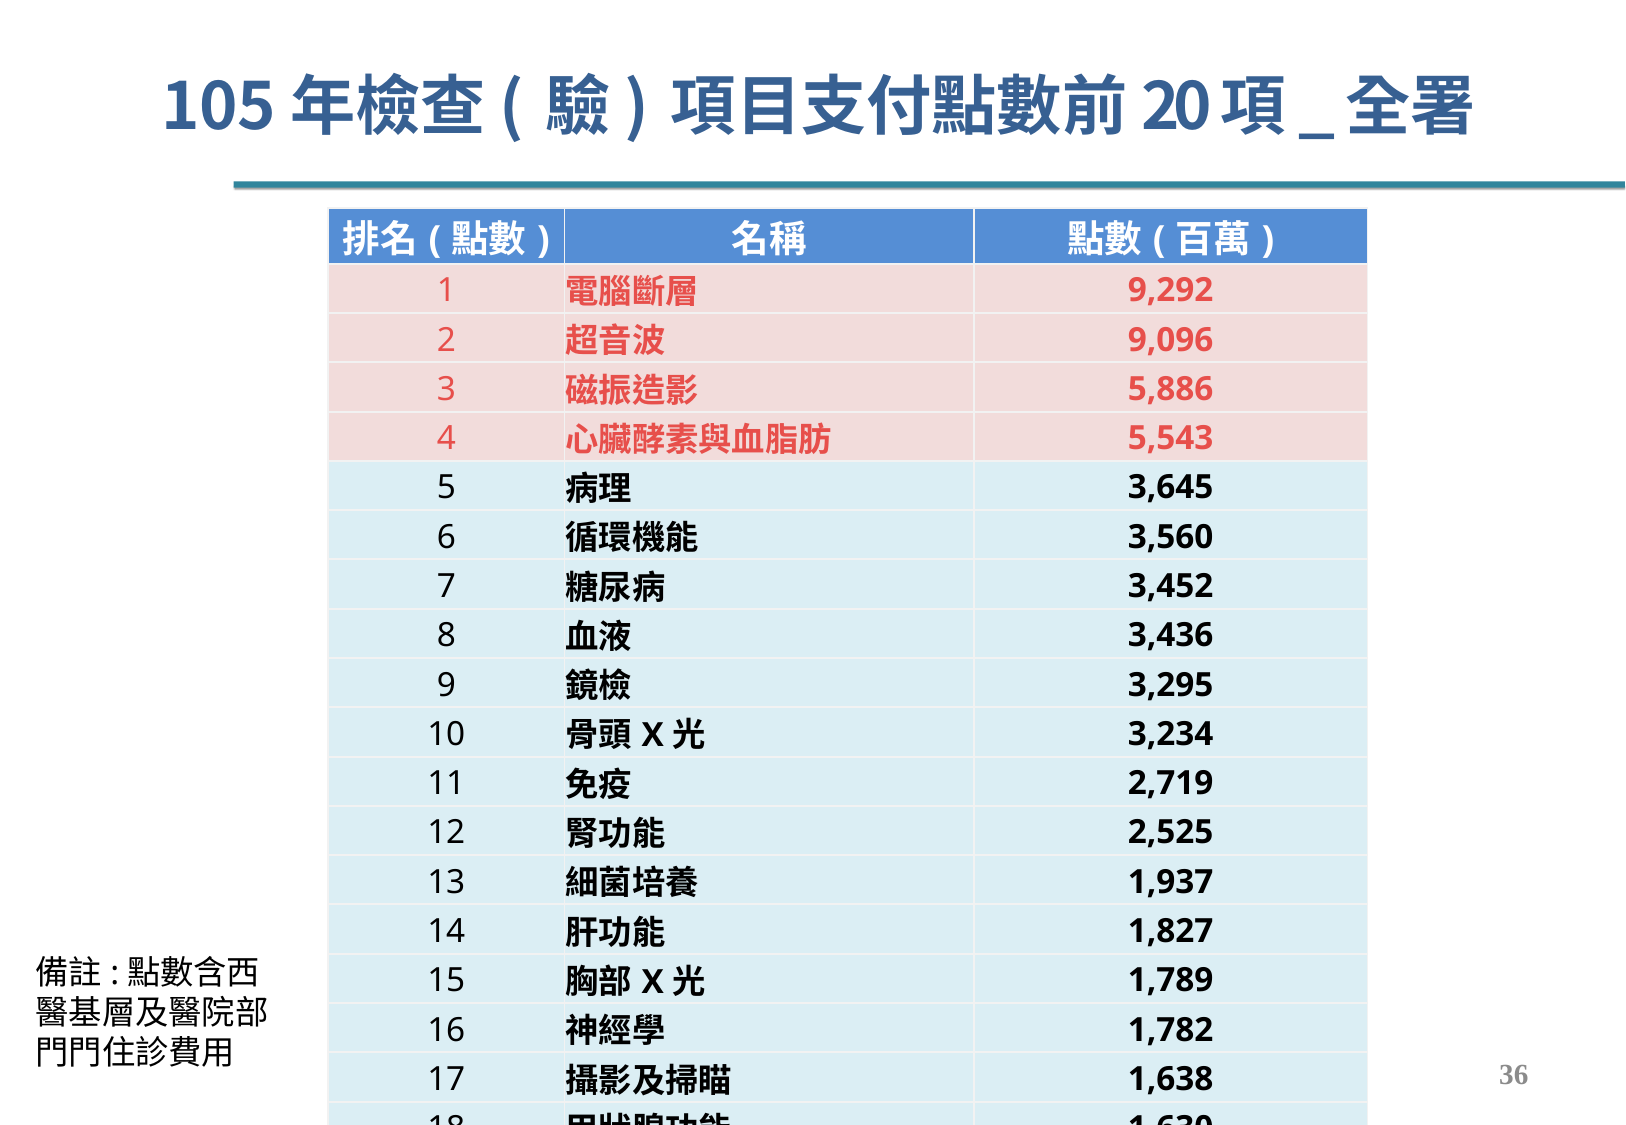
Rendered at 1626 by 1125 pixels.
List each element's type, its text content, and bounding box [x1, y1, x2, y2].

table_cell 15 [329, 955, 564, 1002]
table_cell 1 [329, 265, 564, 312]
slide_number <編號> [1368, 1042, 1544, 1103]
table_cell 1,638 [975, 1053, 1367, 1101]
table_cell 1,782 [975, 1004, 1367, 1051]
table_cell 3,645 [975, 462, 1367, 509]
table_cell 9 [329, 659, 564, 706]
table_cell 心臟酵素與血脂肪 [565, 413, 973, 460]
table_cell 5 [329, 462, 564, 509]
table_cell 2,719 [975, 758, 1367, 805]
table_cell 3,234 [975, 708, 1367, 756]
table_cell 3,436 [975, 610, 1367, 657]
table_cell 18 [329, 1103, 564, 1125]
table_cell 超音波 [565, 314, 973, 361]
table_cell 骨頭X光 [565, 708, 973, 756]
table_cell 4 [329, 413, 564, 460]
table_cell 1,827 [975, 905, 1367, 953]
table_cell 3,295 [975, 659, 1367, 706]
table_cell 8 [329, 610, 564, 657]
table_cell 13 [329, 856, 564, 903]
table_cell 7 [329, 560, 564, 608]
table_cell 10 [329, 708, 564, 756]
table_cell 甲狀腺功能 [565, 1103, 973, 1125]
table_cell 12 [329, 807, 564, 854]
table_cell 18 [451, 1117, 460, 1125]
table_cell 鏡檢 [565, 659, 973, 706]
table_cell 病理 [565, 462, 973, 509]
table_cell 血液 [565, 610, 973, 657]
table_cell 9,096 [975, 314, 1367, 361]
table_cell 肝功能 [565, 905, 973, 953]
table_cell 14 [329, 905, 564, 953]
table_cell 1,630 [975, 1103, 1367, 1125]
table_header 點數(百萬) [975, 209, 1367, 263]
table_cell 循環機能 [565, 511, 973, 558]
table_cell 6 [329, 511, 564, 558]
table_cell 神經學 [565, 1004, 973, 1051]
table_cell 11 [329, 758, 564, 805]
text_box 備註:點數含西醫基層及醫院部門門住診費用 [21, 944, 293, 1079]
table_cell 1,937 [975, 856, 1367, 903]
table_cell 2 [329, 314, 564, 361]
table_cell 2,525 [975, 807, 1367, 854]
table_cell 5,543 [975, 413, 1367, 460]
table_cell 電腦斷層 [565, 265, 973, 312]
table_header 排名(點數) [329, 209, 564, 263]
table_cell 5,886 [975, 363, 1367, 411]
table_cell 3 [329, 363, 564, 411]
table_cell 糖尿病 [565, 560, 973, 608]
table_cell 3,452 [975, 560, 1367, 608]
table_cell 腎功能 [565, 807, 973, 854]
table_cell 9,292 [975, 265, 1367, 312]
table_cell 磁振造影 [565, 363, 973, 411]
table_cell 細菌培養 [565, 856, 973, 903]
table_cell 胸部X光 [565, 955, 973, 1002]
table_cell 攝影及掃瞄 [565, 1053, 973, 1101]
table_cell 免疫 [565, 758, 973, 805]
table_cell 16 [329, 1004, 564, 1051]
table_header 名稱 [565, 209, 973, 263]
table_cell 1,789 [975, 955, 1367, 1002]
title 105年檢查(驗)項目支付點數前20項_全署 [80, 27, 1557, 179]
table_cell 17 [329, 1053, 564, 1101]
table_cell 3,560 [975, 511, 1367, 558]
